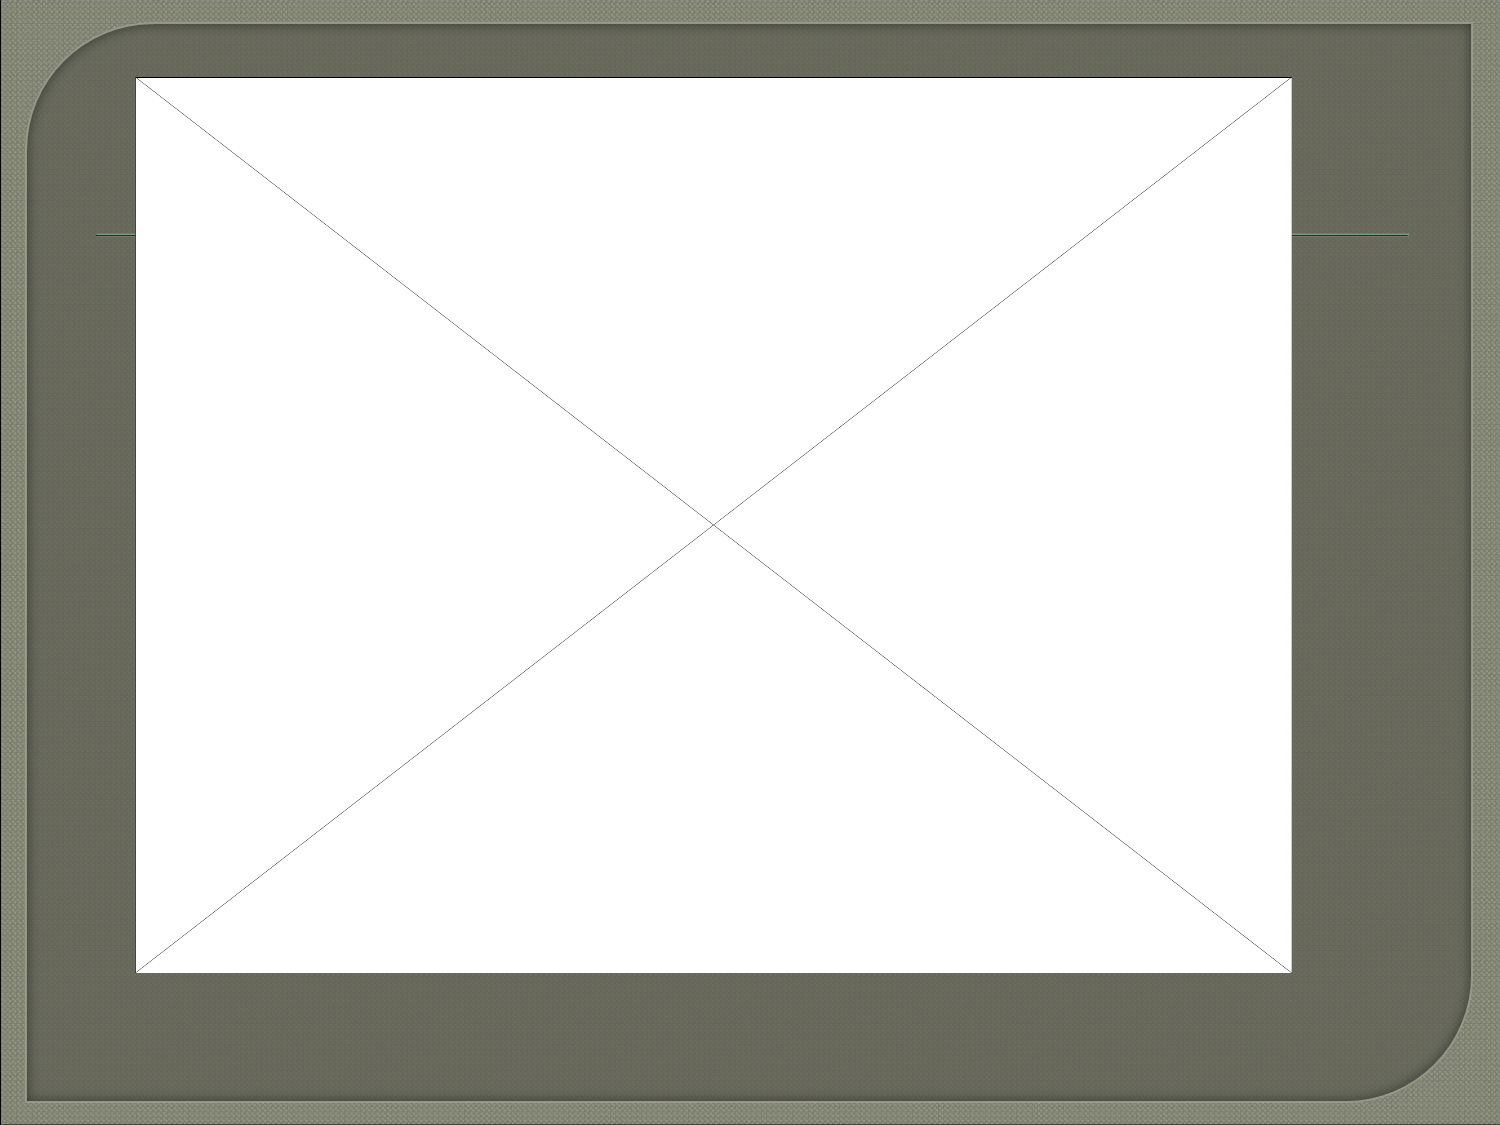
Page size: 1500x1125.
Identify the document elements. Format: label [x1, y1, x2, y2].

picture [0, 0, 1500, 1125]
chart [135, 78, 1294, 976]
